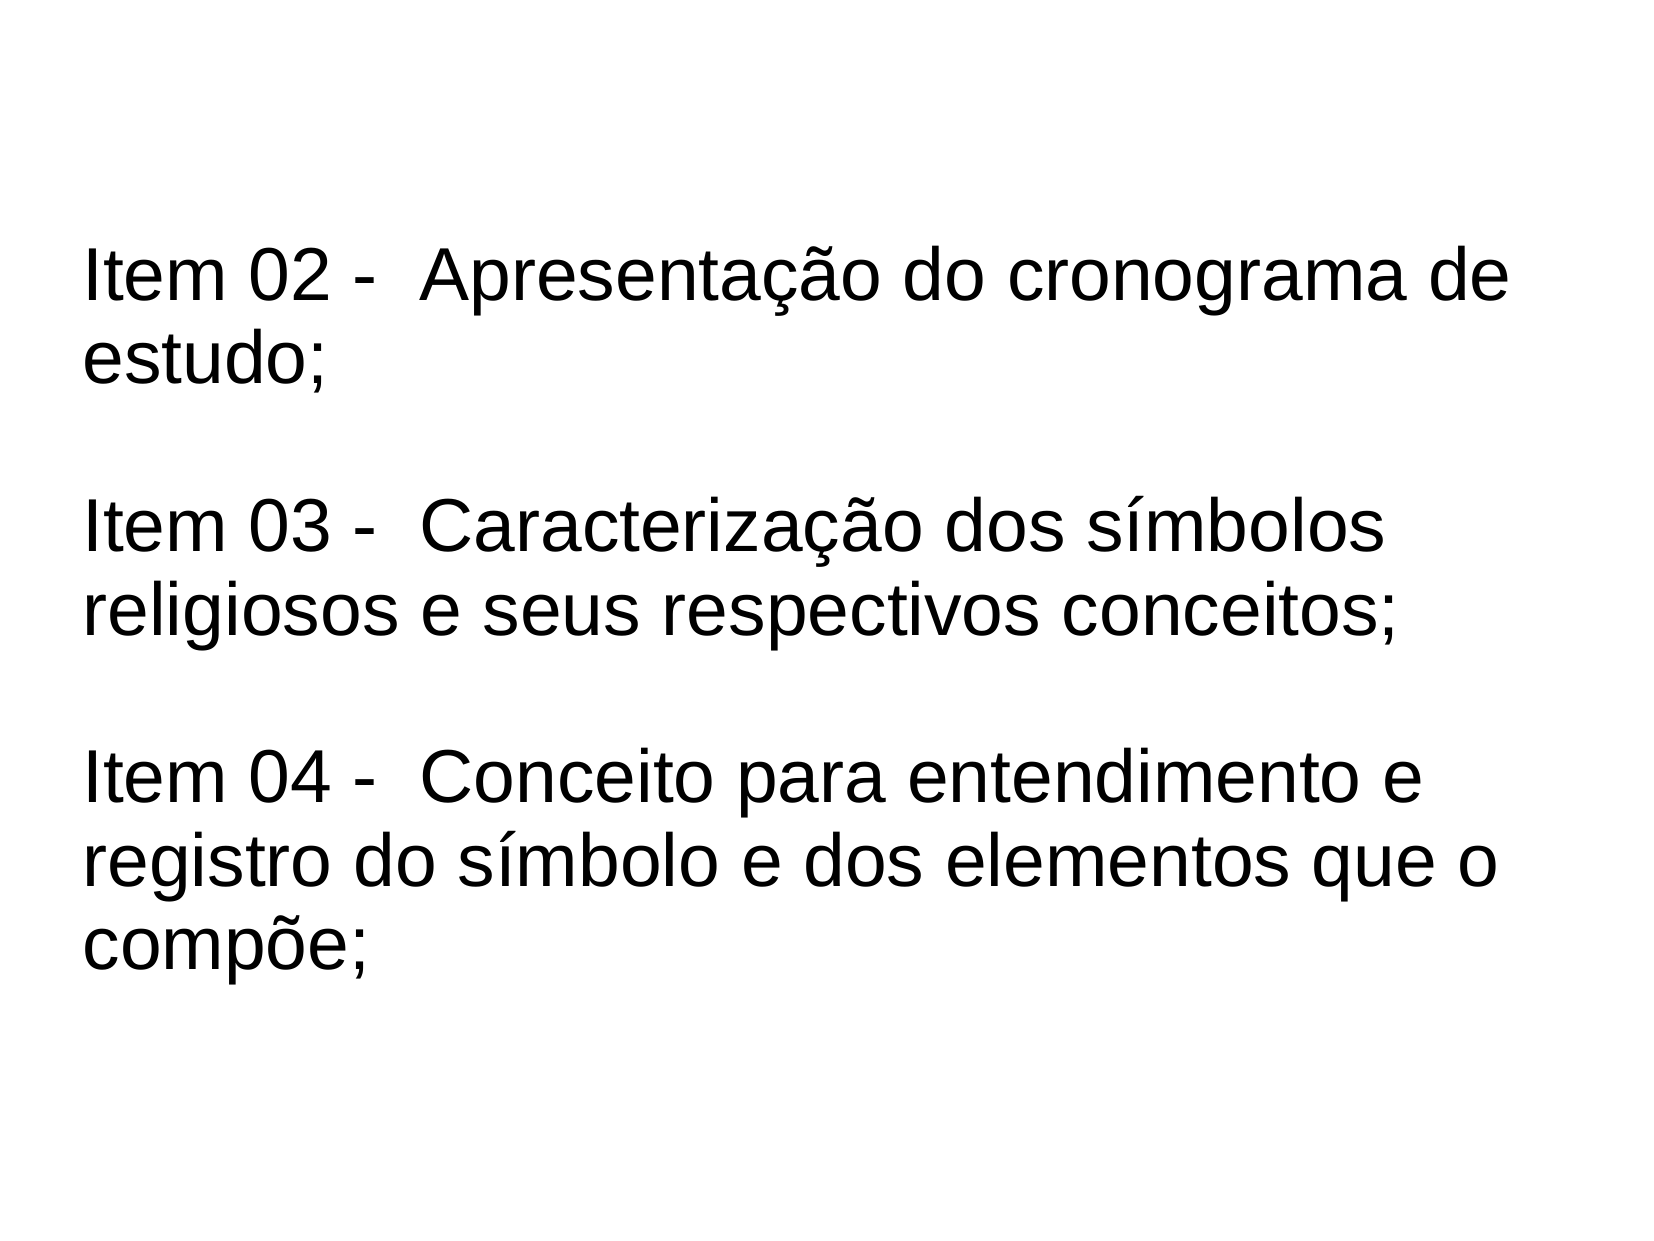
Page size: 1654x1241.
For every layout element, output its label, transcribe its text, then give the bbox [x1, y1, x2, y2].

text_box Item 02 - Apresentação do cronograma de estudo; Item 03 - Caracterização dos símbolos religiosos e seus respectivos conceitos; Item 04 - Conceito para entendimento e registro do símbolo e dos elementos que o compõe; [82, 118, 1571, 1012]
